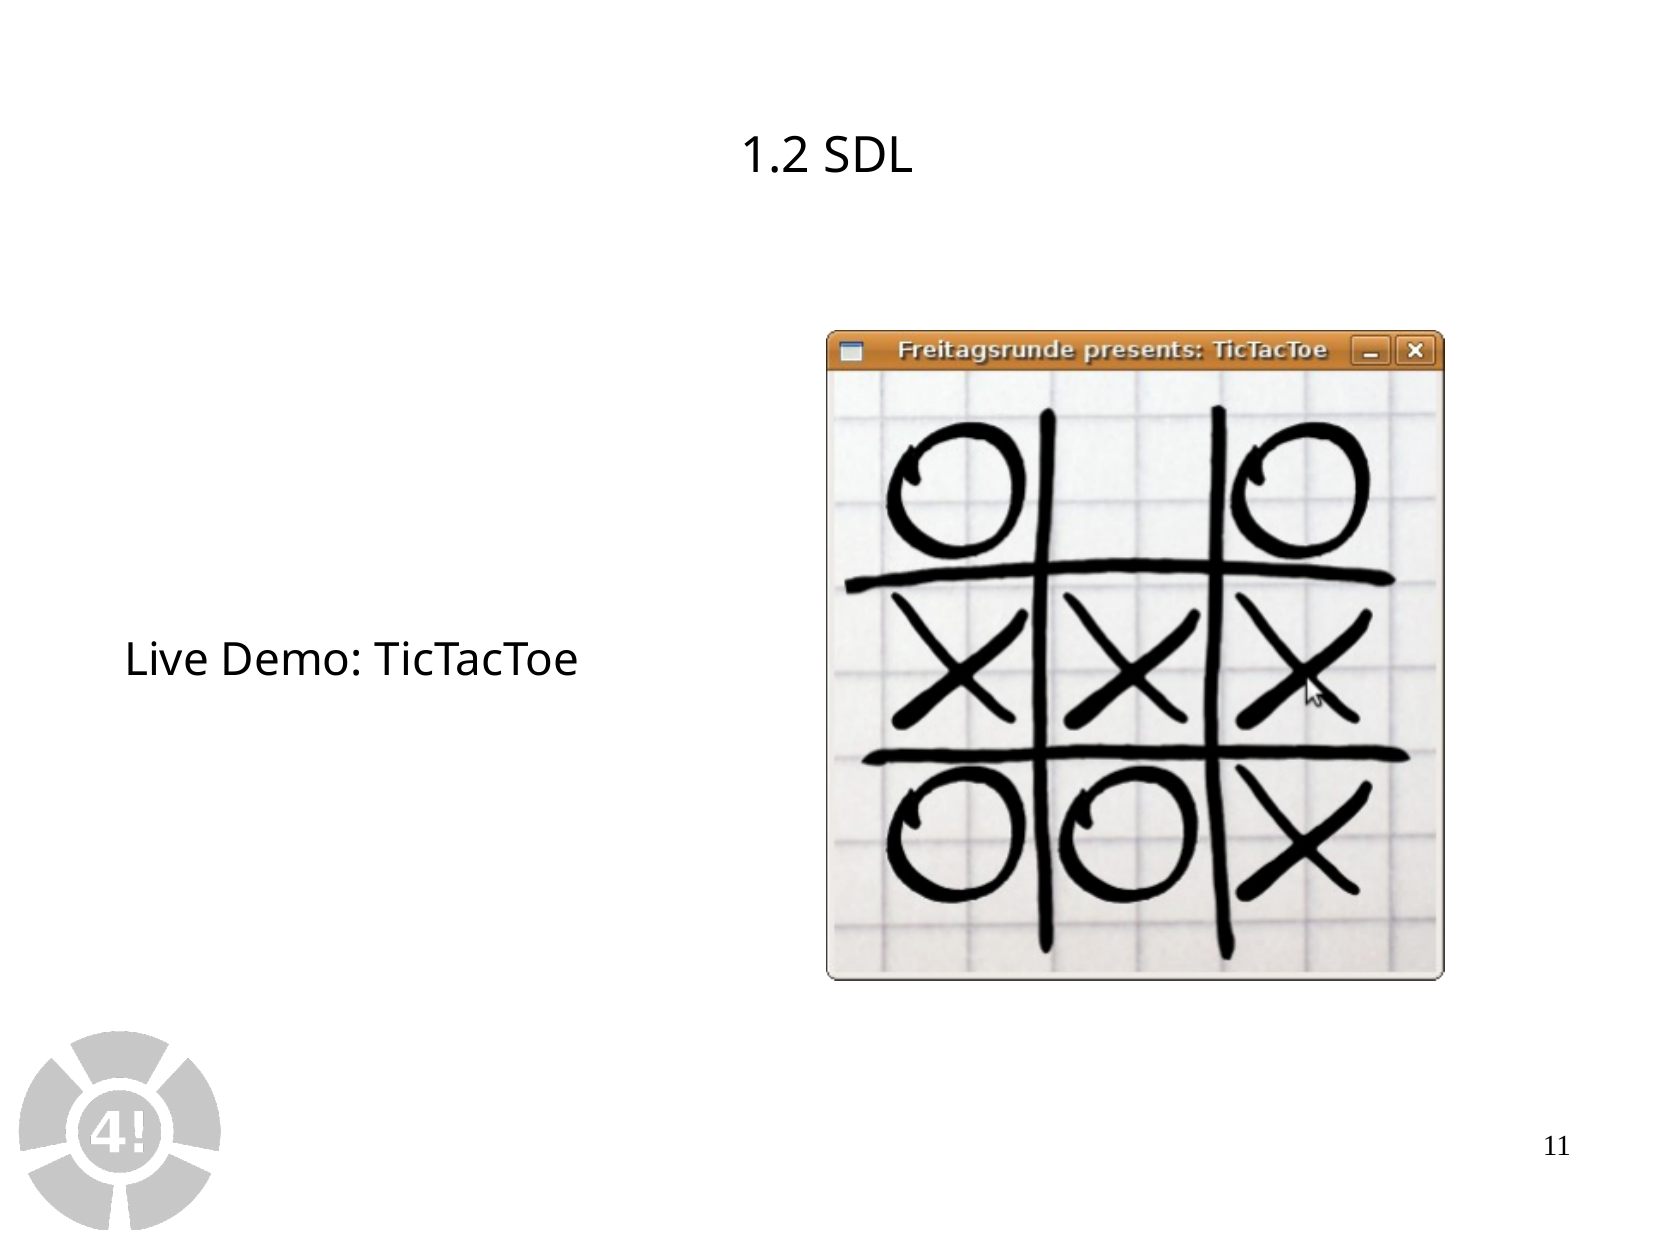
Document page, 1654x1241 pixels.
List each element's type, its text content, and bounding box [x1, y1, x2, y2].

title 1.2 SDL [82, 49, 1571, 257]
list Live Demo: TicTacToe [53, 625, 798, 709]
picture [11, 1031, 226, 1230]
picture [826, 330, 1445, 981]
